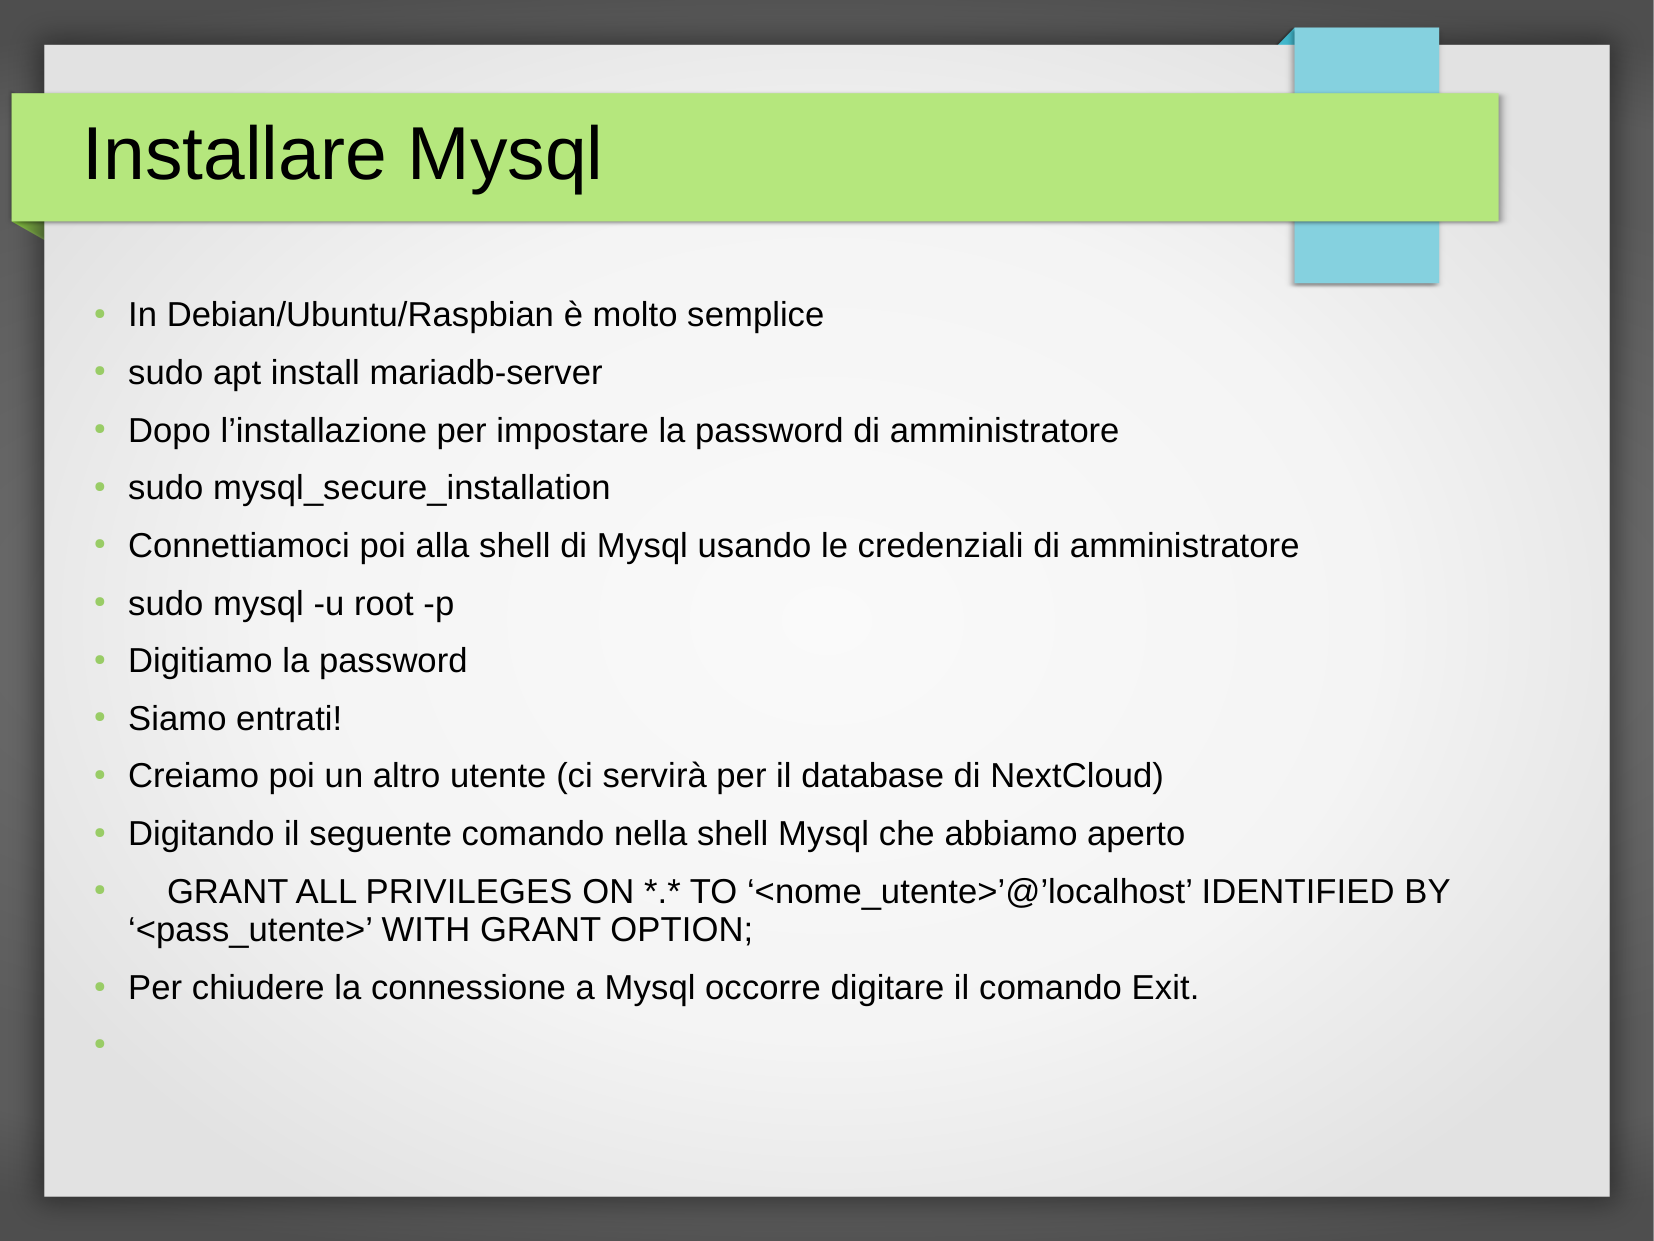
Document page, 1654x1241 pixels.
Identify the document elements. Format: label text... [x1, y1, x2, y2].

list In Debian/Ubuntu/Raspbian è molto semplice sudo apt install mariadb-server Dopo l’installazione per impostare la password di amministratore sudo mysql_secure_installation Connettiamoci poi alla shell di Mysql usando le credenziali di amministratore sudo mysql -u root -p Digitiamo la password Siamo entrati! Creiamo poi un altro utente (ci servirà per il database di NextCloud) Digitando il seguente comando nella shell Mysql che abbiamo aperto GRANT ALL PRIVILEGES ON *.* TO ‘<nome_utente>’@’localhost’ IDENTIFIED BY ‘<pass_utente>’ WITH GRANT OPTION; Per chiudere la connessione a Mysql occorre digitare il comando Exit. [82, 295, 1571, 1015]
title Installare Mysql [82, 94, 1264, 213]
picture [0, 0, 1654, 1241]
